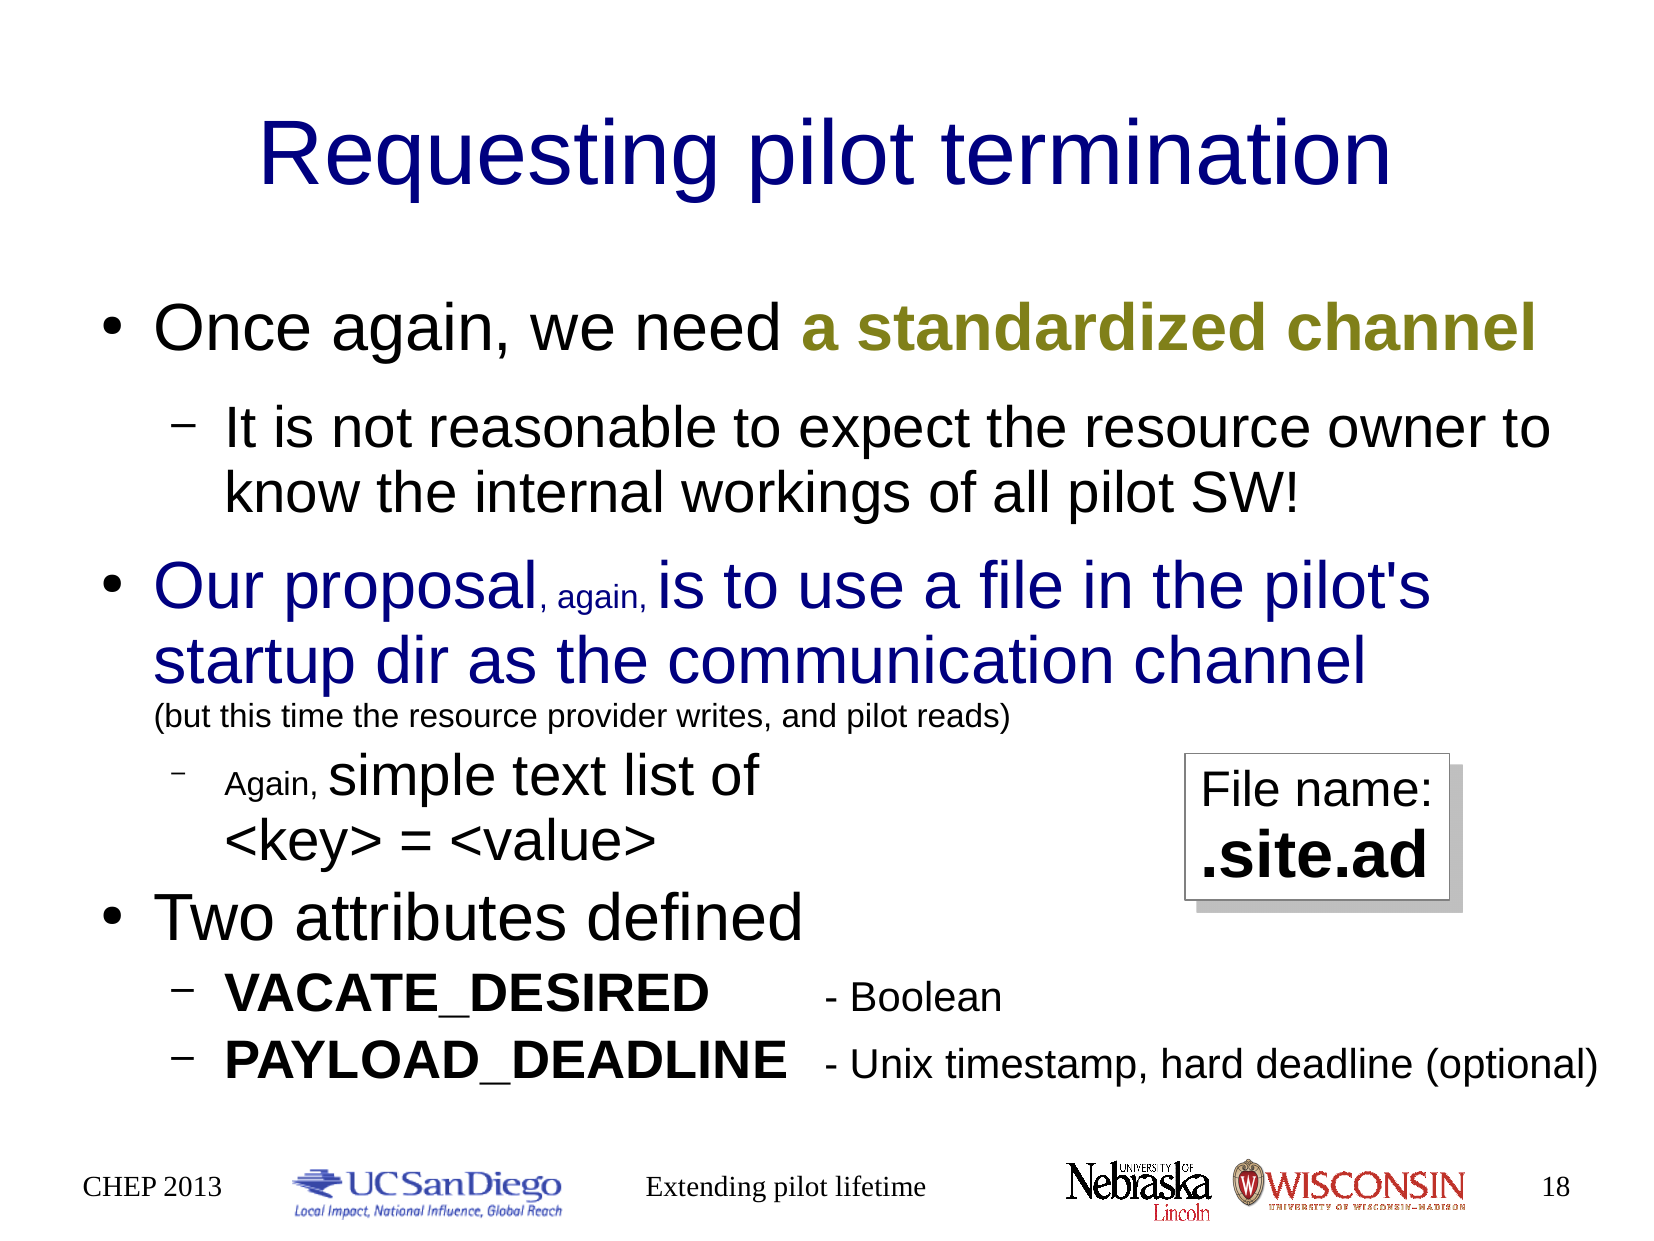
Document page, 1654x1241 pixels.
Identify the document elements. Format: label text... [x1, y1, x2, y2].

picture [1066, 1171, 1212, 1221]
picture [1232, 1171, 1465, 1210]
list Once again, we need a standardized channel It is not reasonable to expect the resource owner to know the internal workings of all pilot SW! Our proposal, again, is to use a file in the pilot's startup dir as the communication channel (but this time the resource provider writes, and pilot reads) Again, simple text list of <key> = <value> Two attributes defined VACATE_DESIRED - Boolean PAYLOAD_DEADLINE - Unix timestamp, hard deadline (optional) [82, 290, 1636, 1171]
picture [292, 1171, 563, 1220]
text_box File name: .site.ad [1185, 753, 1450, 901]
title Requesting pilot termination [82, 49, 1571, 257]
